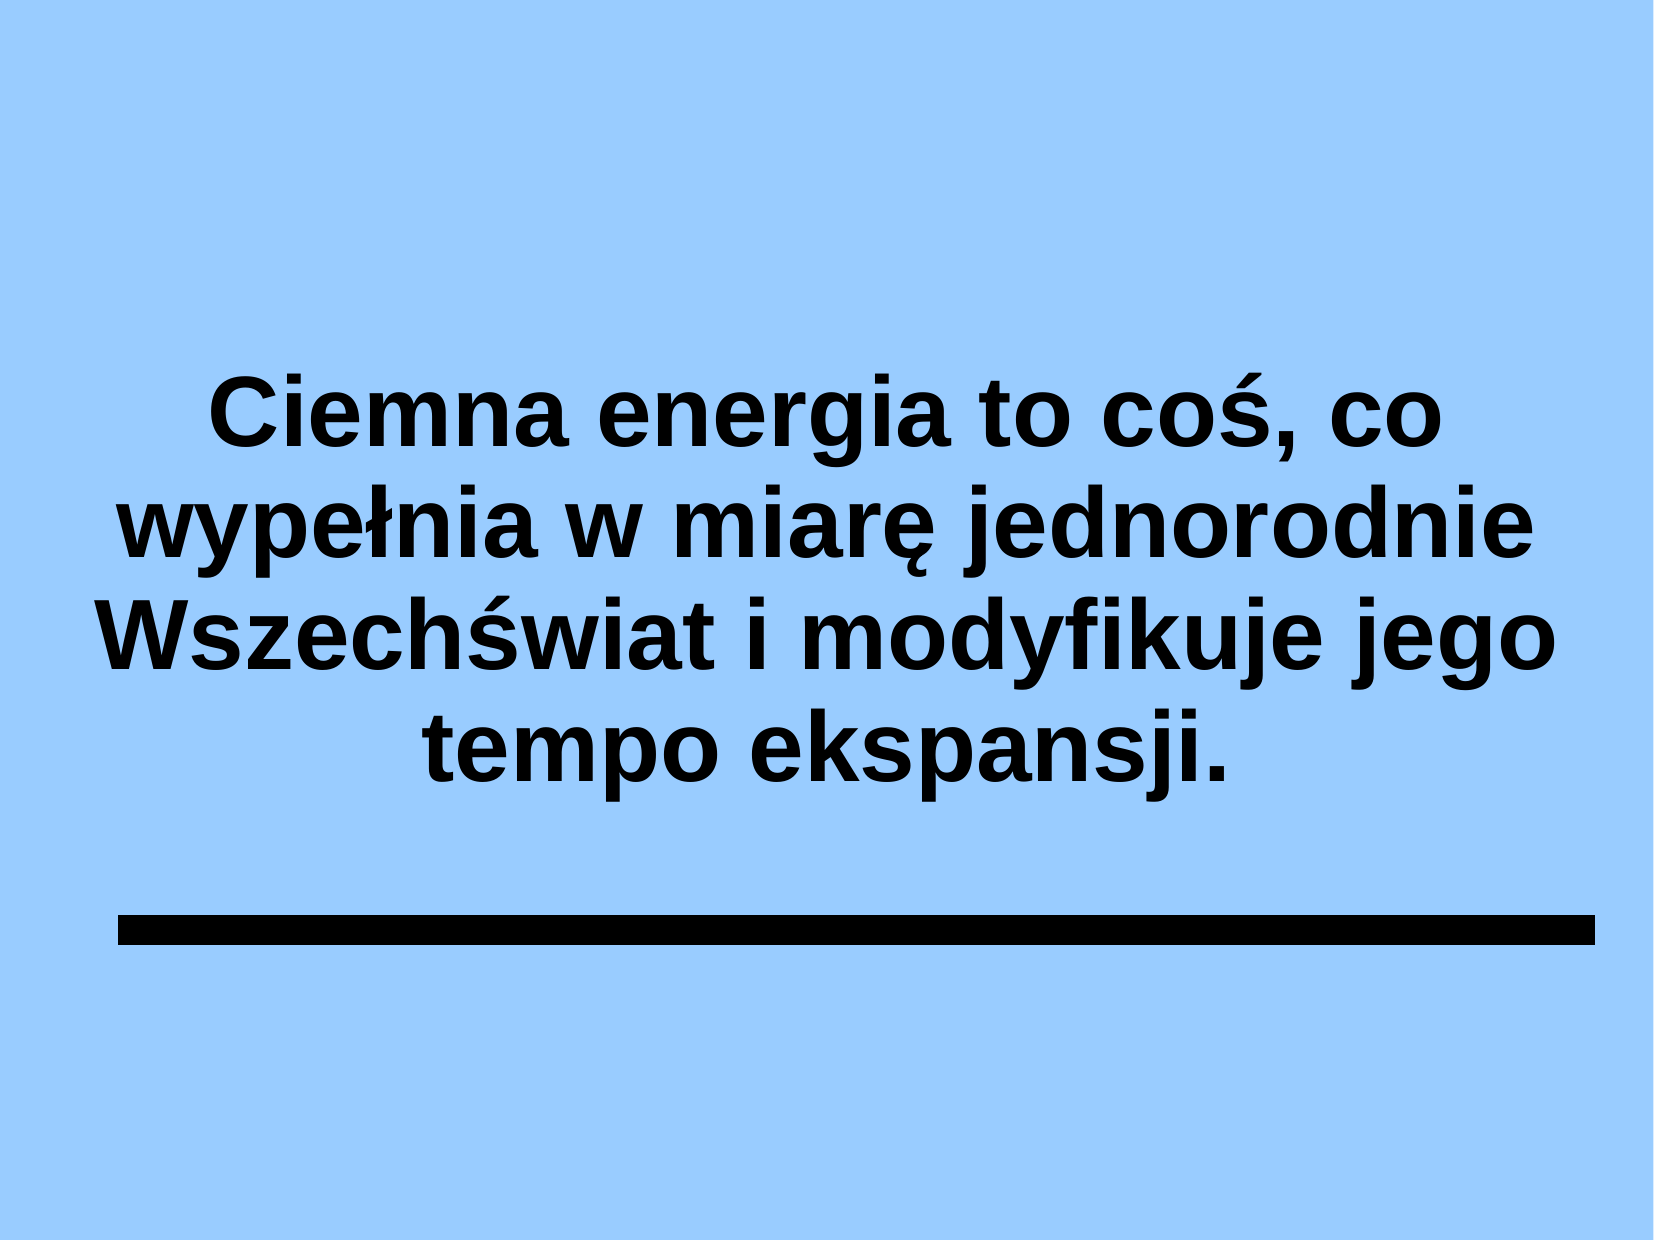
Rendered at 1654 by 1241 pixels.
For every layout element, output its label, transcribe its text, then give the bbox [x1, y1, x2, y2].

text_box [118, 915, 1595, 945]
subtitle Ciemna energia to coś, co wypełnia w miarę jednorodnie Wszechświat i modyfikuje jego tempo ekspansji. [82, 49, 1571, 1109]
